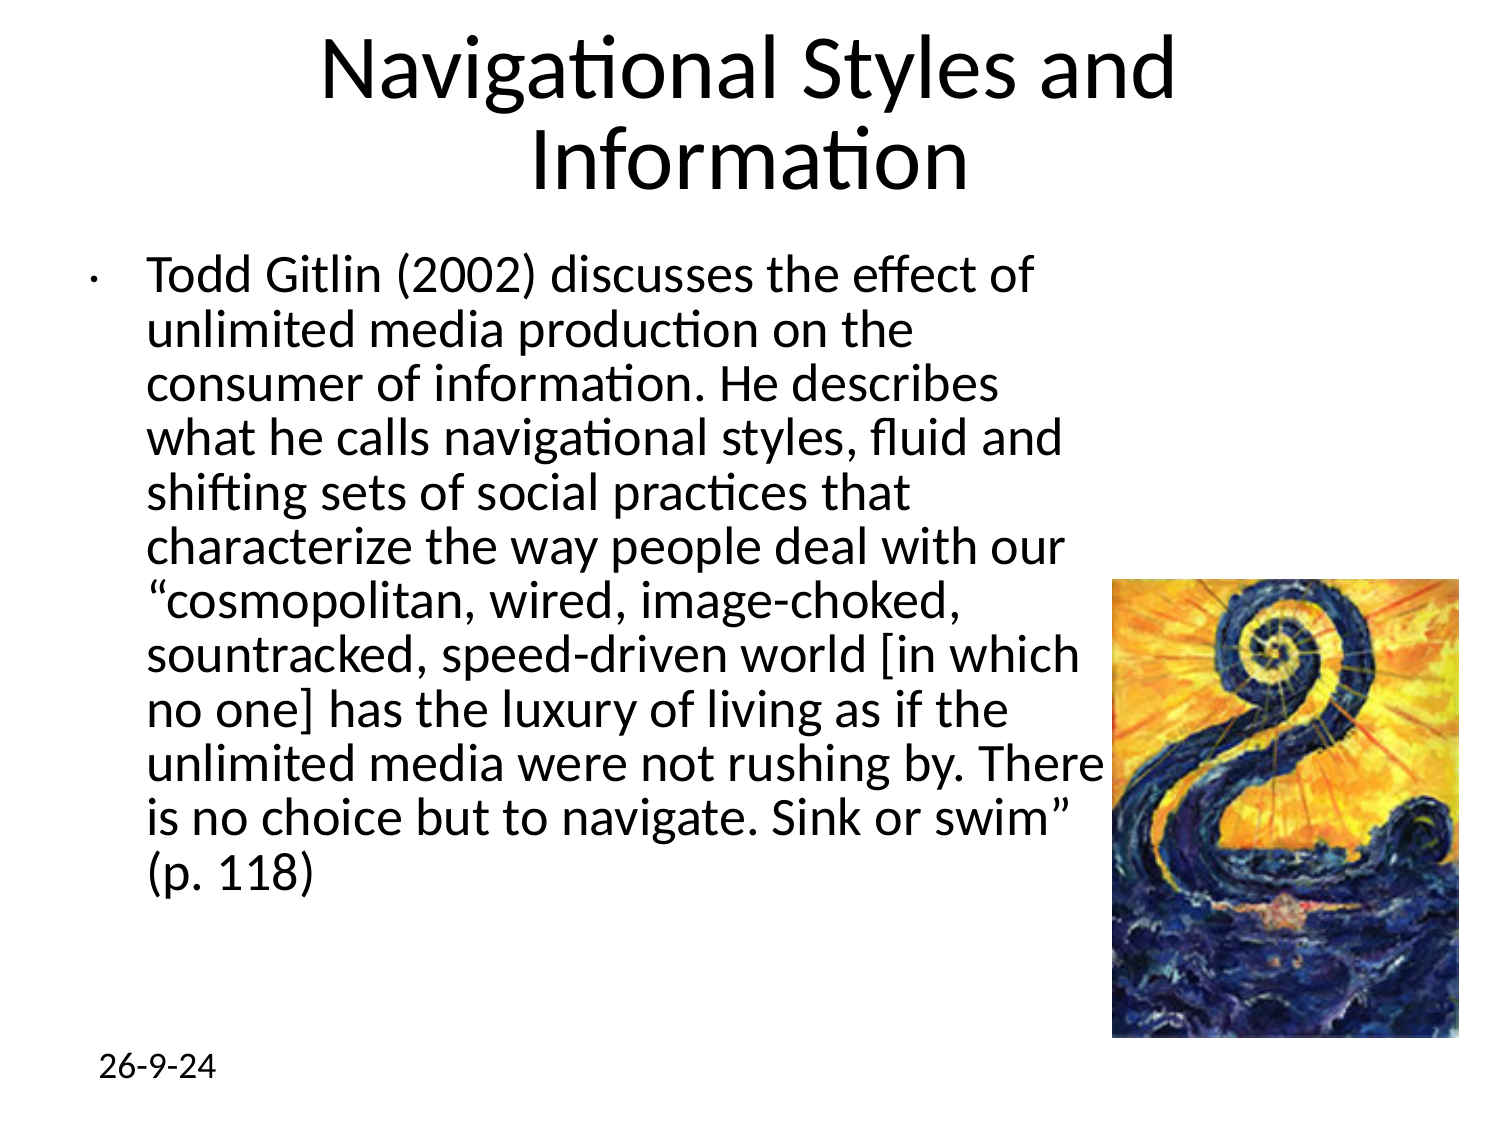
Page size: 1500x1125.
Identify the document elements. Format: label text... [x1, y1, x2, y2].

title Navigational Styles and Information [75, 27, 1425, 215]
picture [1112, 579, 1459, 1038]
list Todd Gitlin (2002) discusses the effect of unlimited media production on the consumer of information. He describes what he calls navigational styles, fluid and shifting sets of social practices that characterize the way people deal with our “cosmopolitan, wired, image-choked, sountracked, speed-driven world [in which no one] has the luxury of living as if the unlimited media were not rushing by. There is no choice but to navigate. Sink or swim” (p. 118) [75, 244, 1123, 1020]
